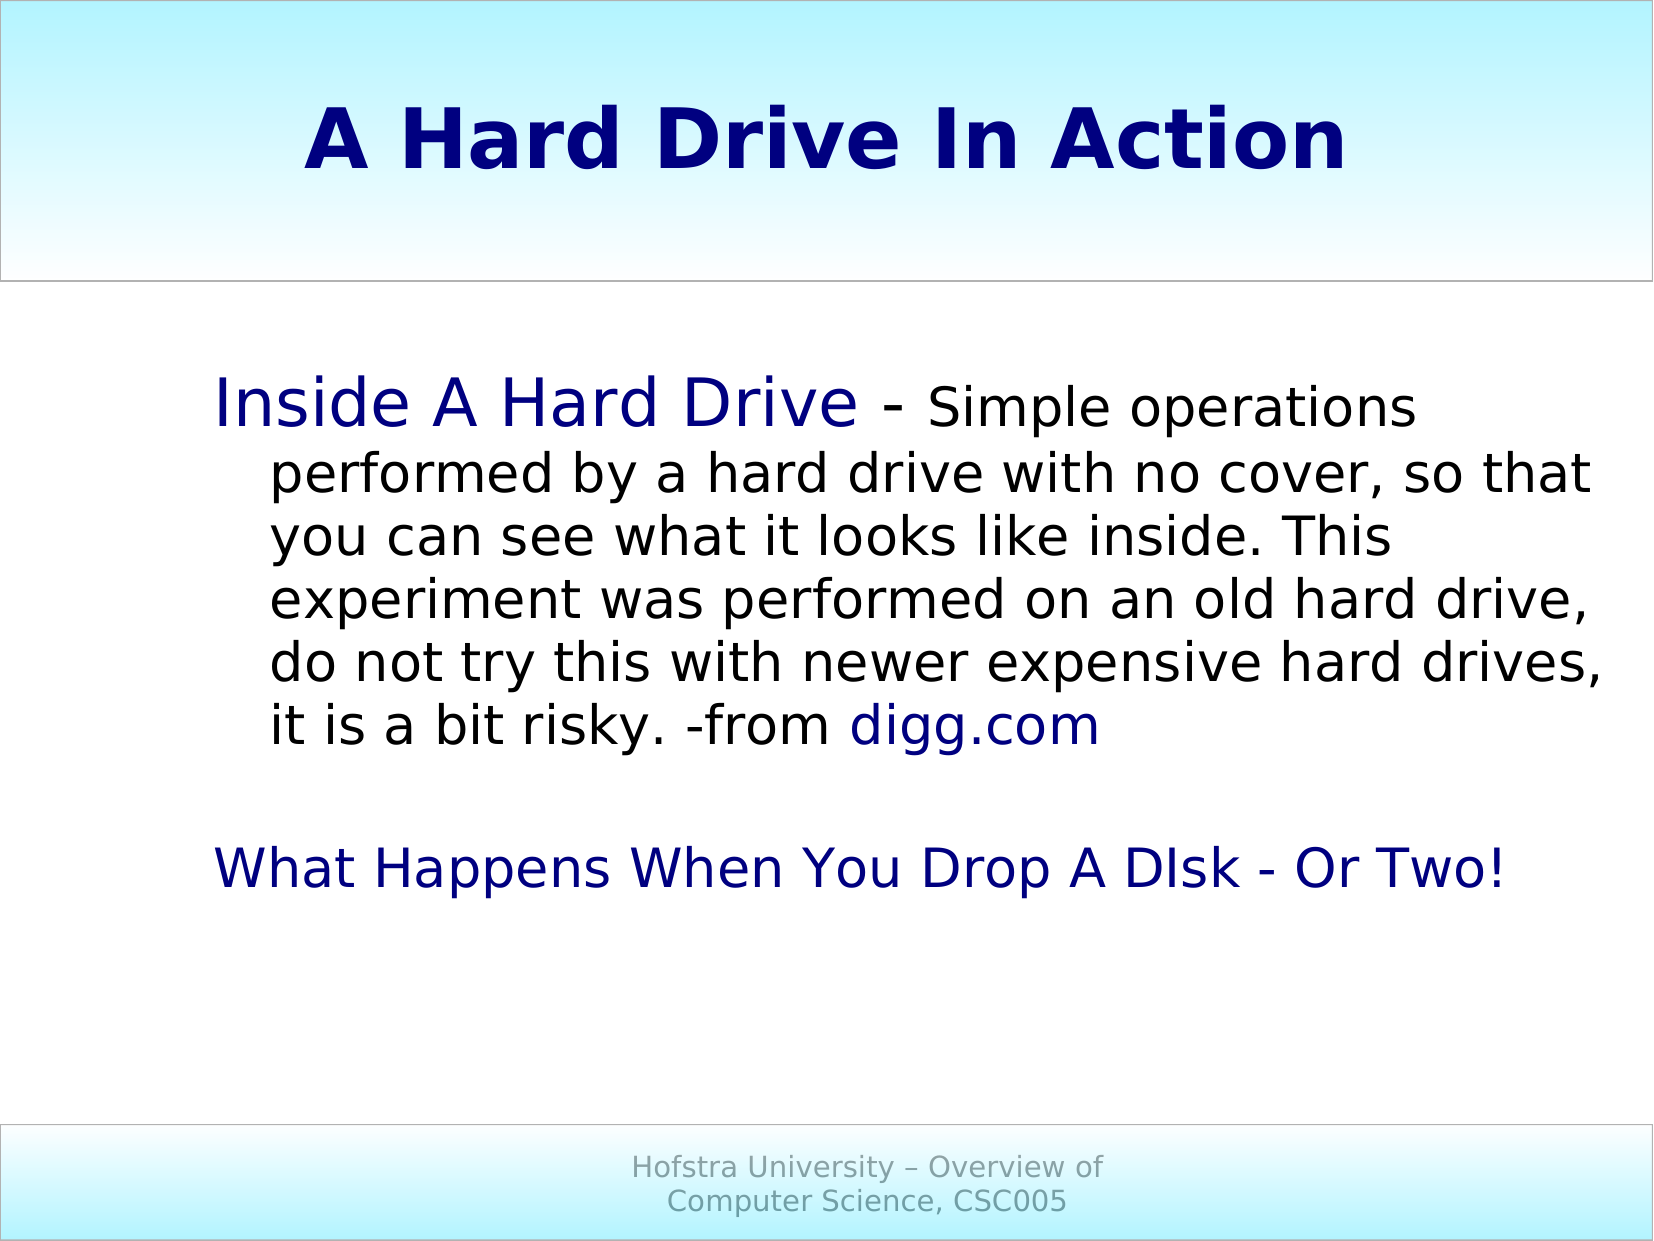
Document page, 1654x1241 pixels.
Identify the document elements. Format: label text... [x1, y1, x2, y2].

title A Hard Drive In Action [78, 77, 1576, 203]
list Inside A Hard Drive - Simple operations performed by a hard drive with no cover, so that you can see what it looks like inside. This experiment was performed on an old hard drive, do not try this with newer expensive hard drives, it is a bit risky. -from digg.com What Happens When You Drop A DIsk - Or Two! [213, 364, 1619, 1110]
